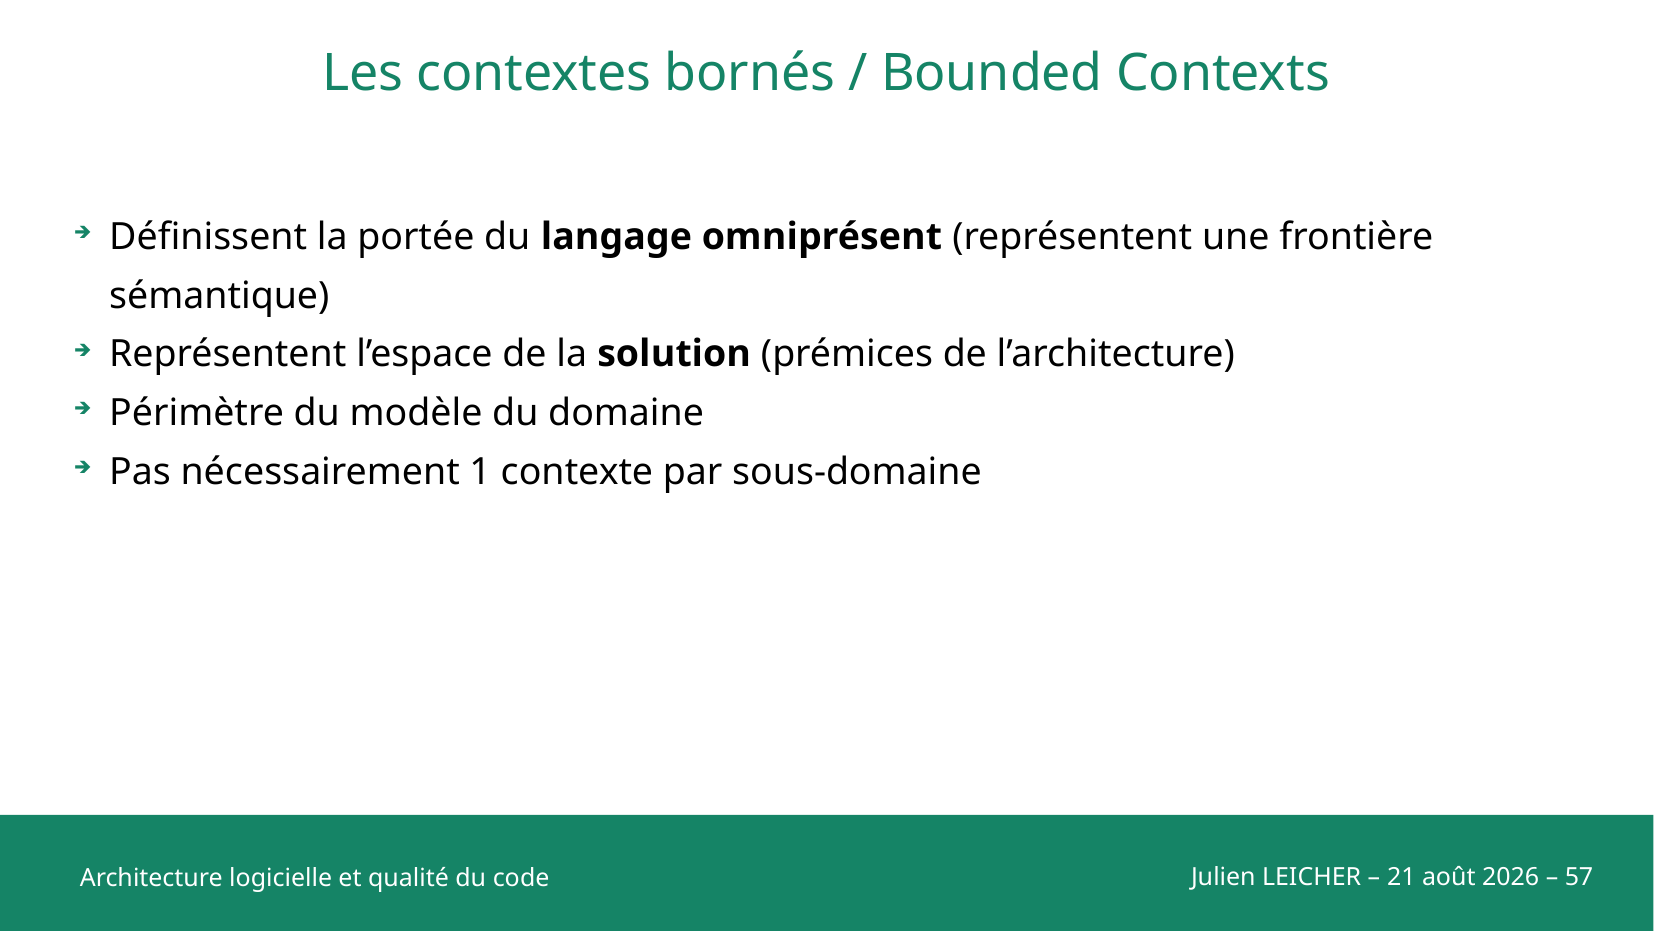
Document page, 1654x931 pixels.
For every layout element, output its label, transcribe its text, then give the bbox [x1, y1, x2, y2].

text_box Les contextes bornés / Bounded Contexts [0, 27, 1654, 113]
text_box Architecture logicielle et qualité du code [64, 852, 798, 898]
text_box Définissent la portée du langage omniprésent (représentent une frontière sémantique) Représentent l’espace de la solution (prémices de l’architecture) Périmètre du modèle du domaine Pas nécessairement 1 contexte par sous-domaine [59, 194, 1595, 678]
text_box Julien LEICHER – 18 mars 2022 – <number> [0, 814, 1654, 931]
